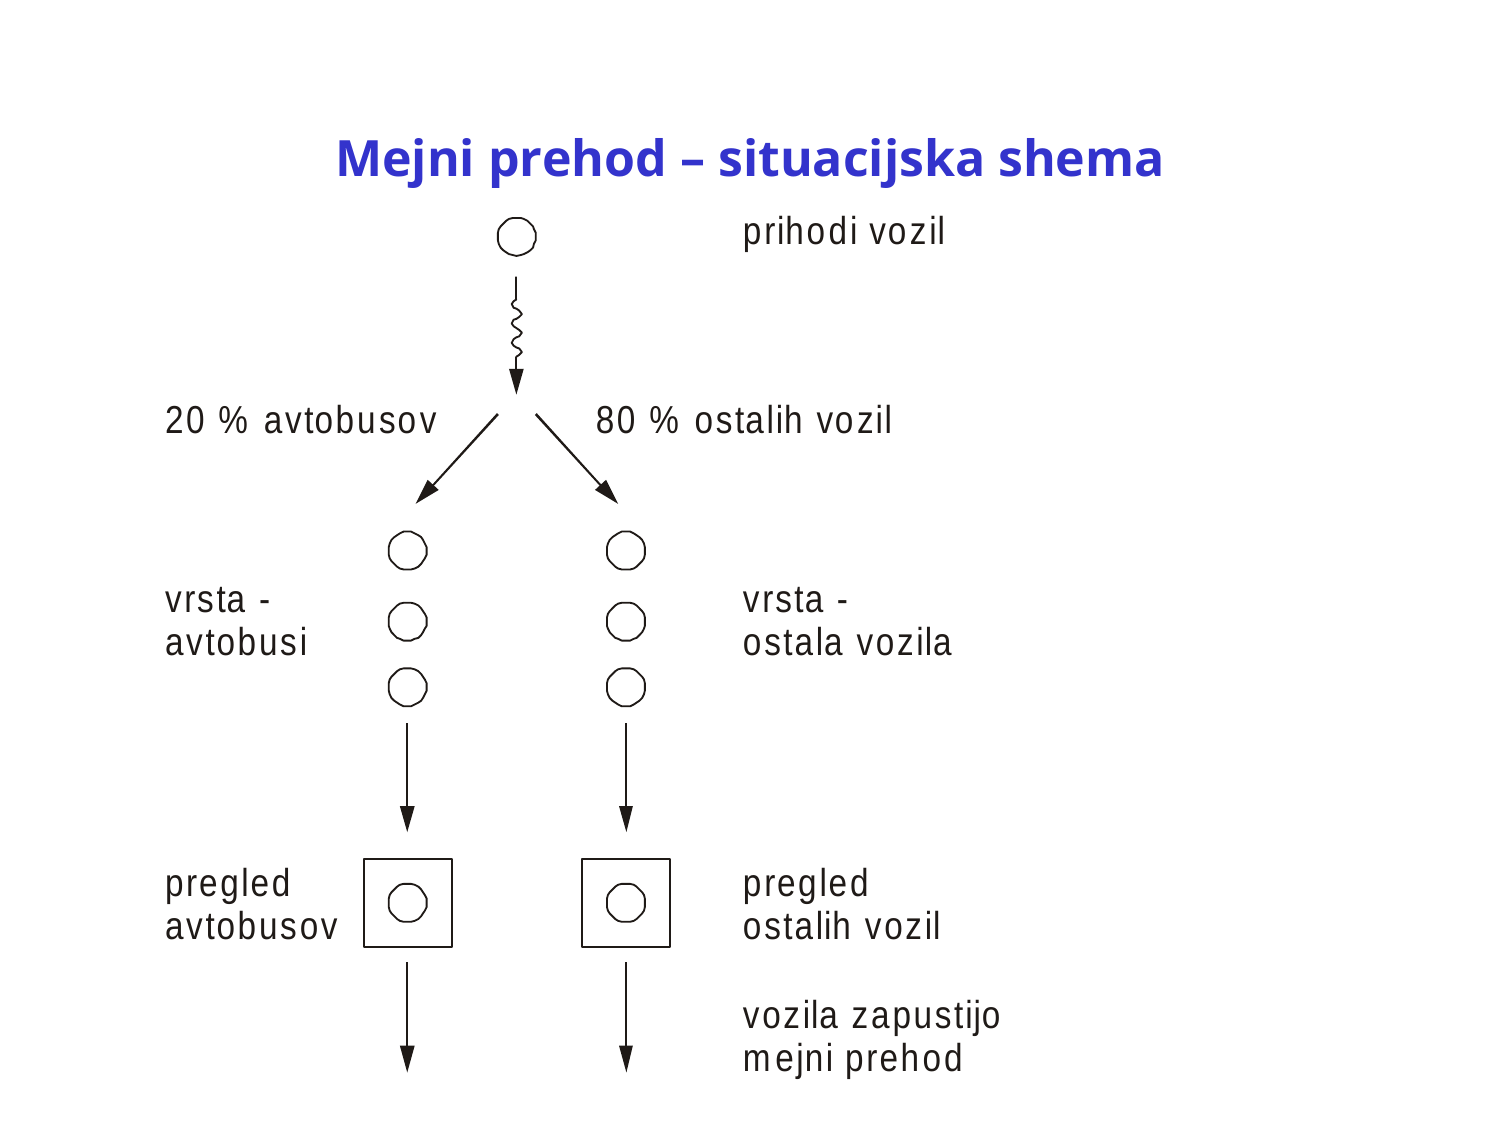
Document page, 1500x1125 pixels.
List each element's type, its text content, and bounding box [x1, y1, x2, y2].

title Mejni prehod – situacijska shema [112, 99, 1388, 213]
picture [160, 212, 1008, 1084]
